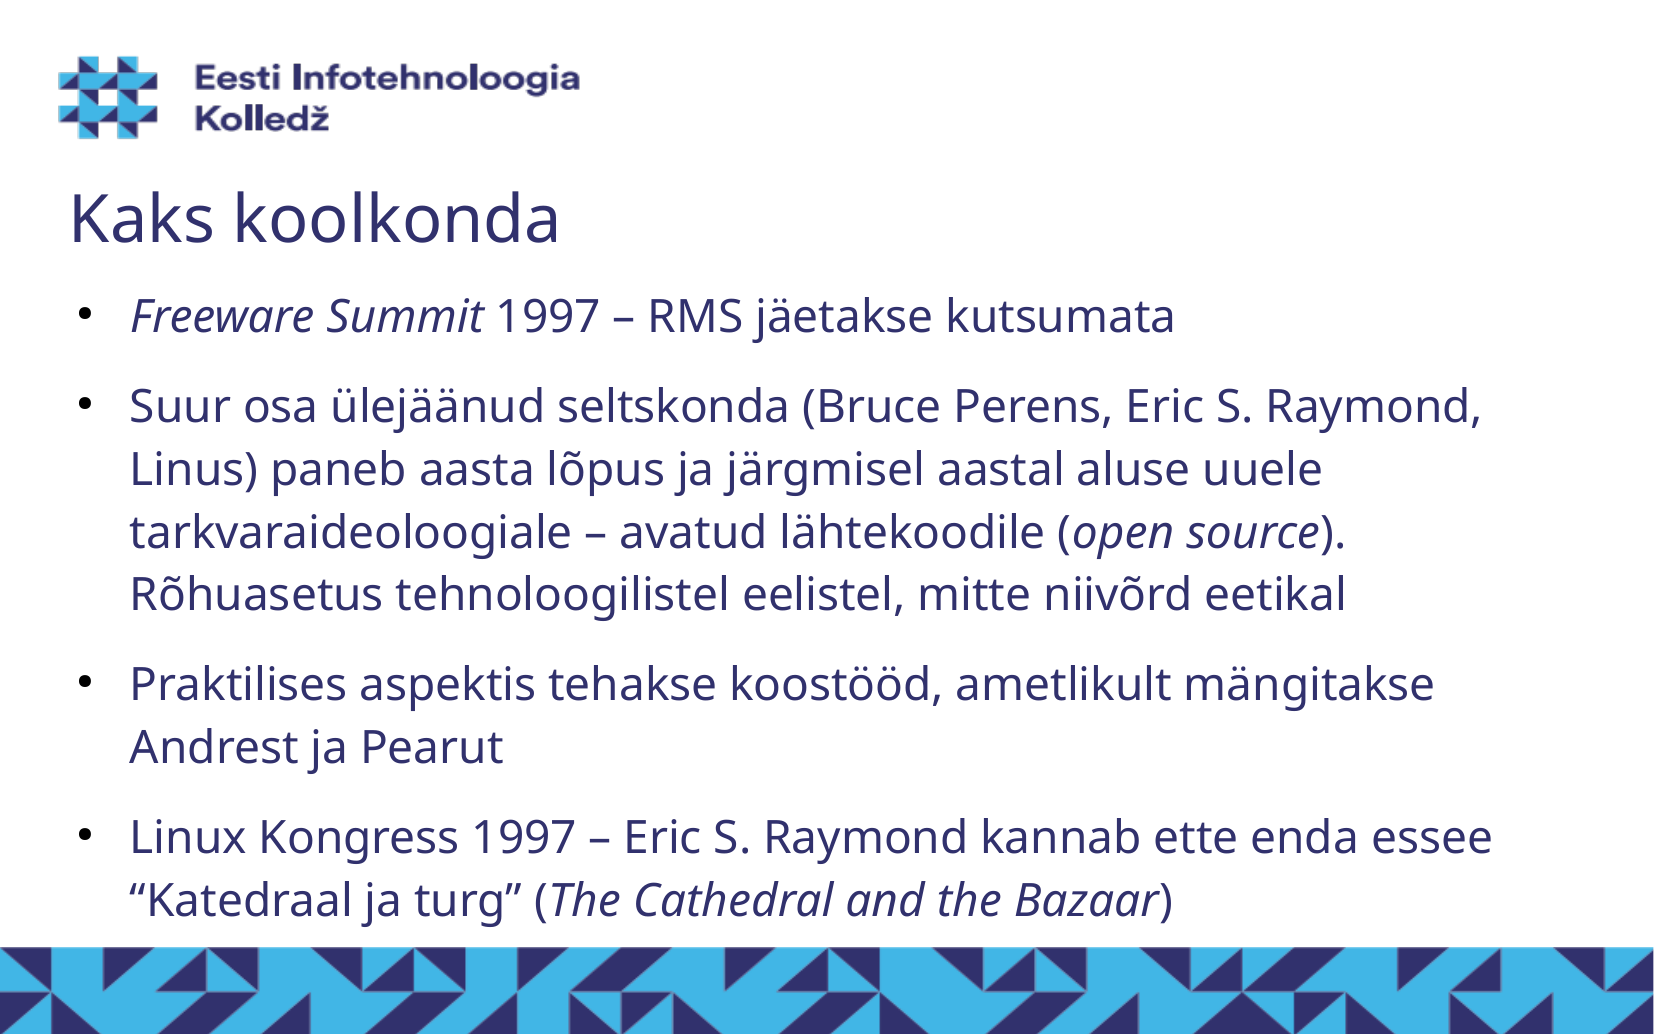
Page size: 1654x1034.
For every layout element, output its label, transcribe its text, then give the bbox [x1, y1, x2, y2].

list Freeware Summit 1997 – RMS jäetakse kutsumata Suur osa ülejäänud seltskonda (Bruce Perens, Eric S. Raymond, Linus) paneb aasta lõpus ja järgmisel aastal aluse uuele tarkvaraideoloogiale – avatud lähtekoodile (open source). Rõhuasetus tehnoloogilistel eelistel, mitte niivõrd eetikal Praktilises aspektis tehakse koostööd, ametlikult mängitakse Andrest ja Pearut Linux Kongress 1997 – Eric S. Raymond kannab ette enda essee “Katedraal ja turg” (The Cathedral and the Bazaar) [59, 283, 1595, 936]
title Kaks koolkonda [68, 147, 1536, 283]
